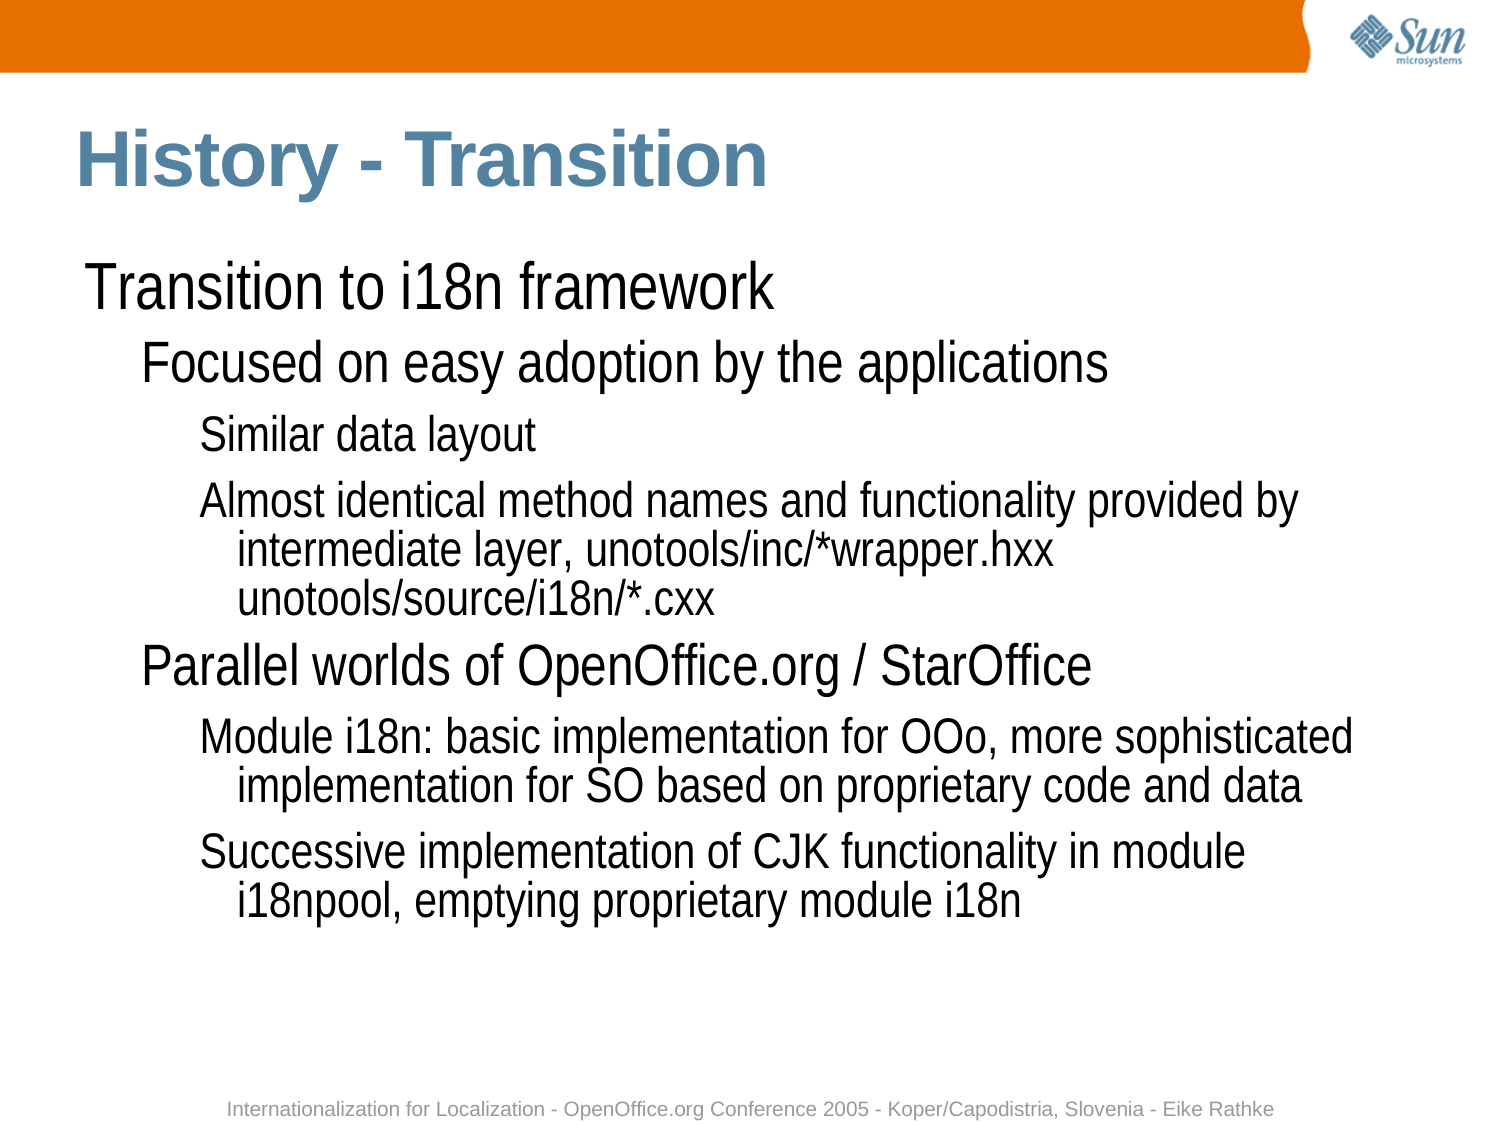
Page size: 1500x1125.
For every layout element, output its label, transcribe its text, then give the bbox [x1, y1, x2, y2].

title History - Transition [75, 122, 1438, 228]
list Transition to i18n framework Focused on easy adoption by the applications Similar data layout Almost identical method names and functionality provided by intermediate layer, unotools/inc/*wrapper.hxx unotools/source/i18n/*.cxx Parallel worlds of OpenOffice.org / StarOffice Module i18n: basic implementation for OOo, more sophisticated implementation for SO based on proprietary code and data Successive implementation of CJK functionality in module i18npool, emptying proprietary module i18n [64, 257, 1402, 1017]
picture [0, 0, 1500, 75]
